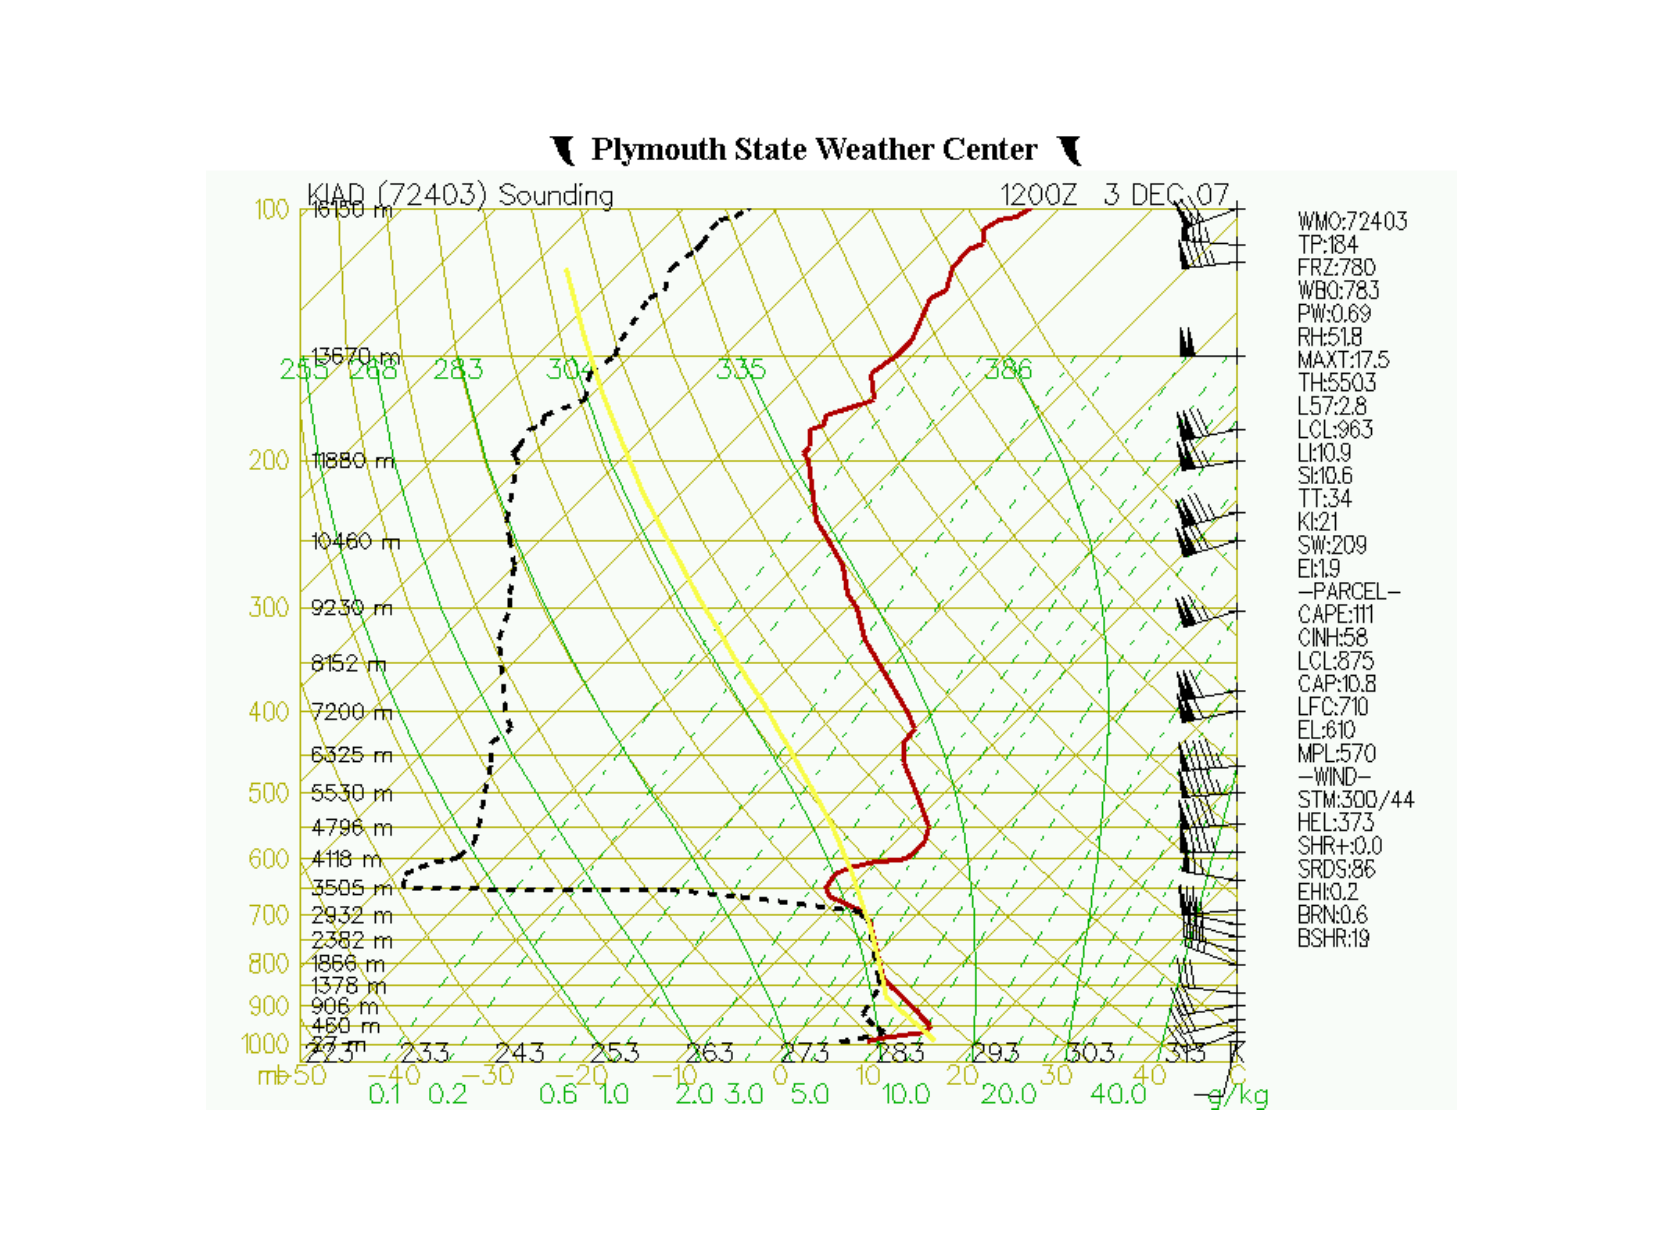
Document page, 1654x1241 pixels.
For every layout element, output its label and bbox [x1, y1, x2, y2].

picture [206, 135, 1457, 1110]
